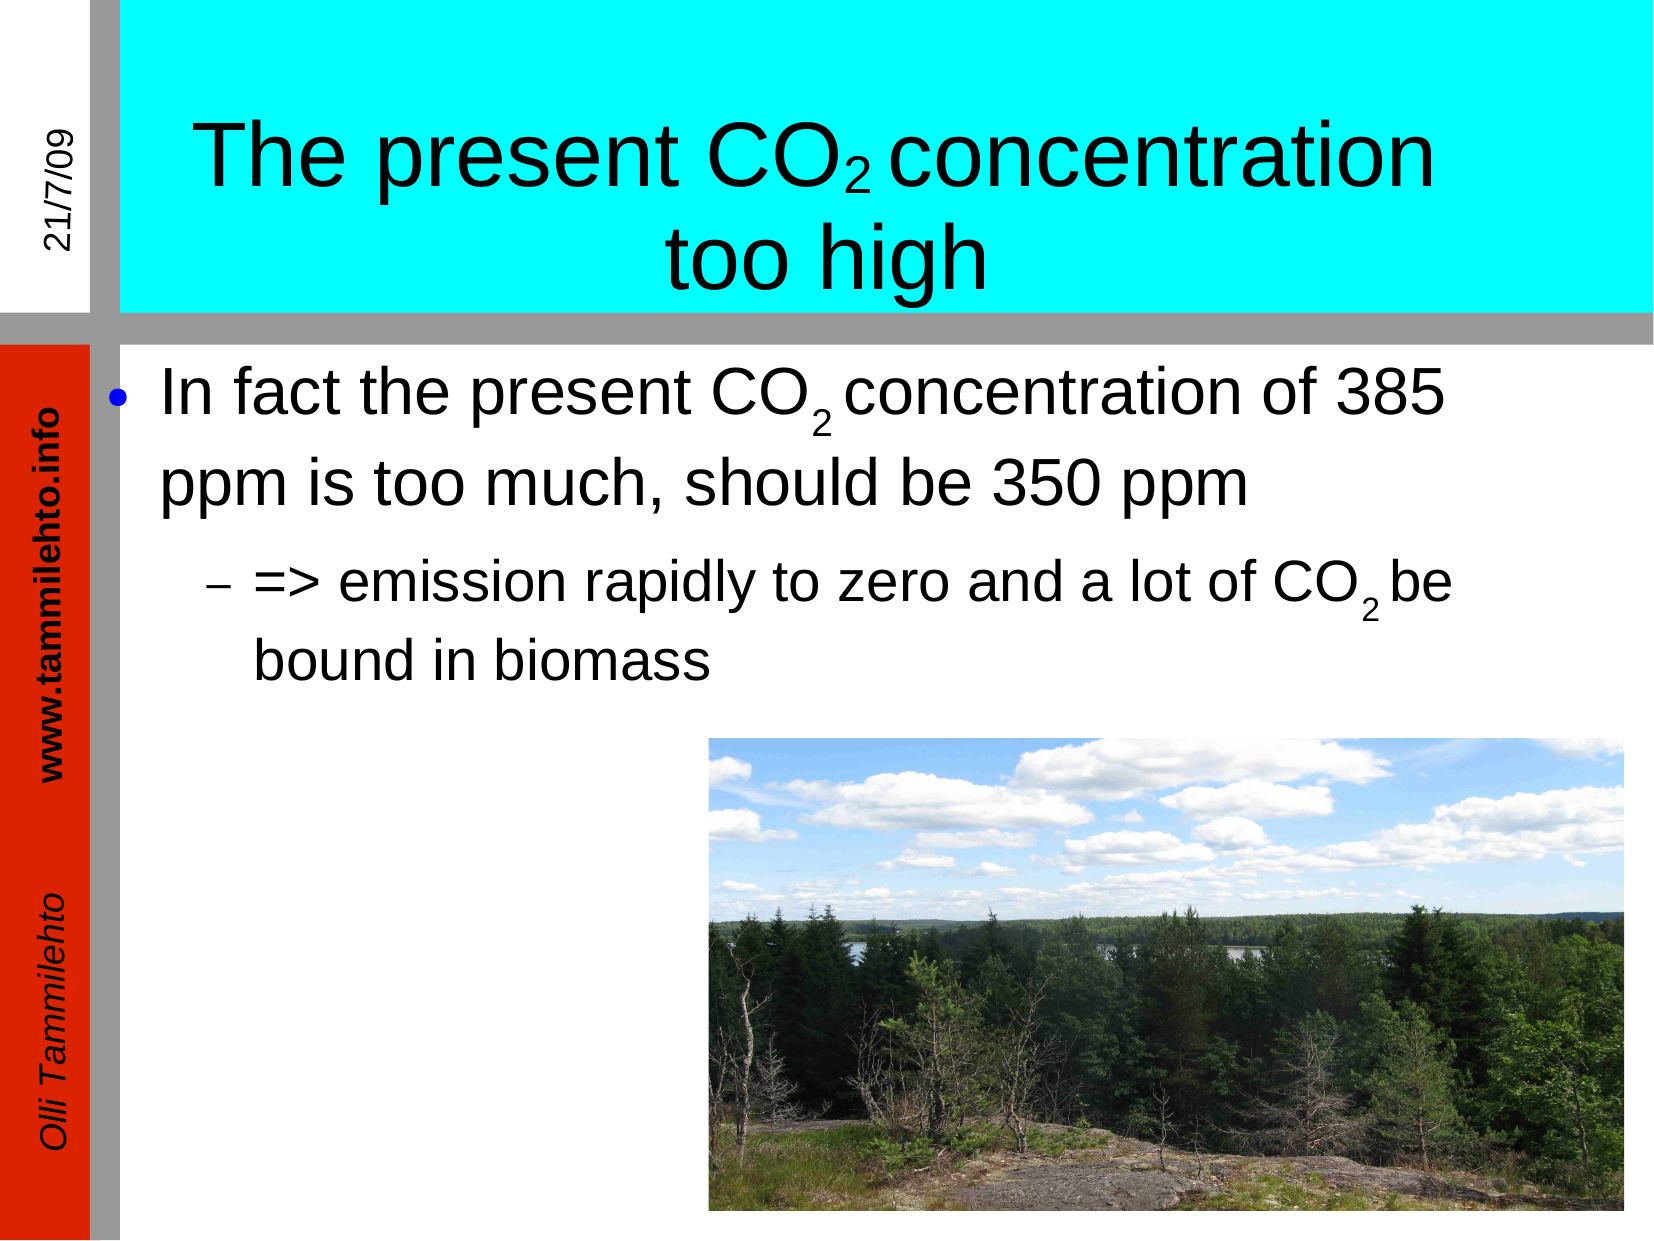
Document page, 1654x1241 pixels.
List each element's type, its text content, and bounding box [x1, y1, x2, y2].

list In fact the present CO2 concentration of 385 ppm is too much, should be 350 ppm => emission rapidly to zero and a lot of CO2 be bound in biomass [88, 354, 1501, 1074]
title The present CO2 concentration too high [121, 88, 1534, 325]
picture [708, 738, 1625, 1211]
